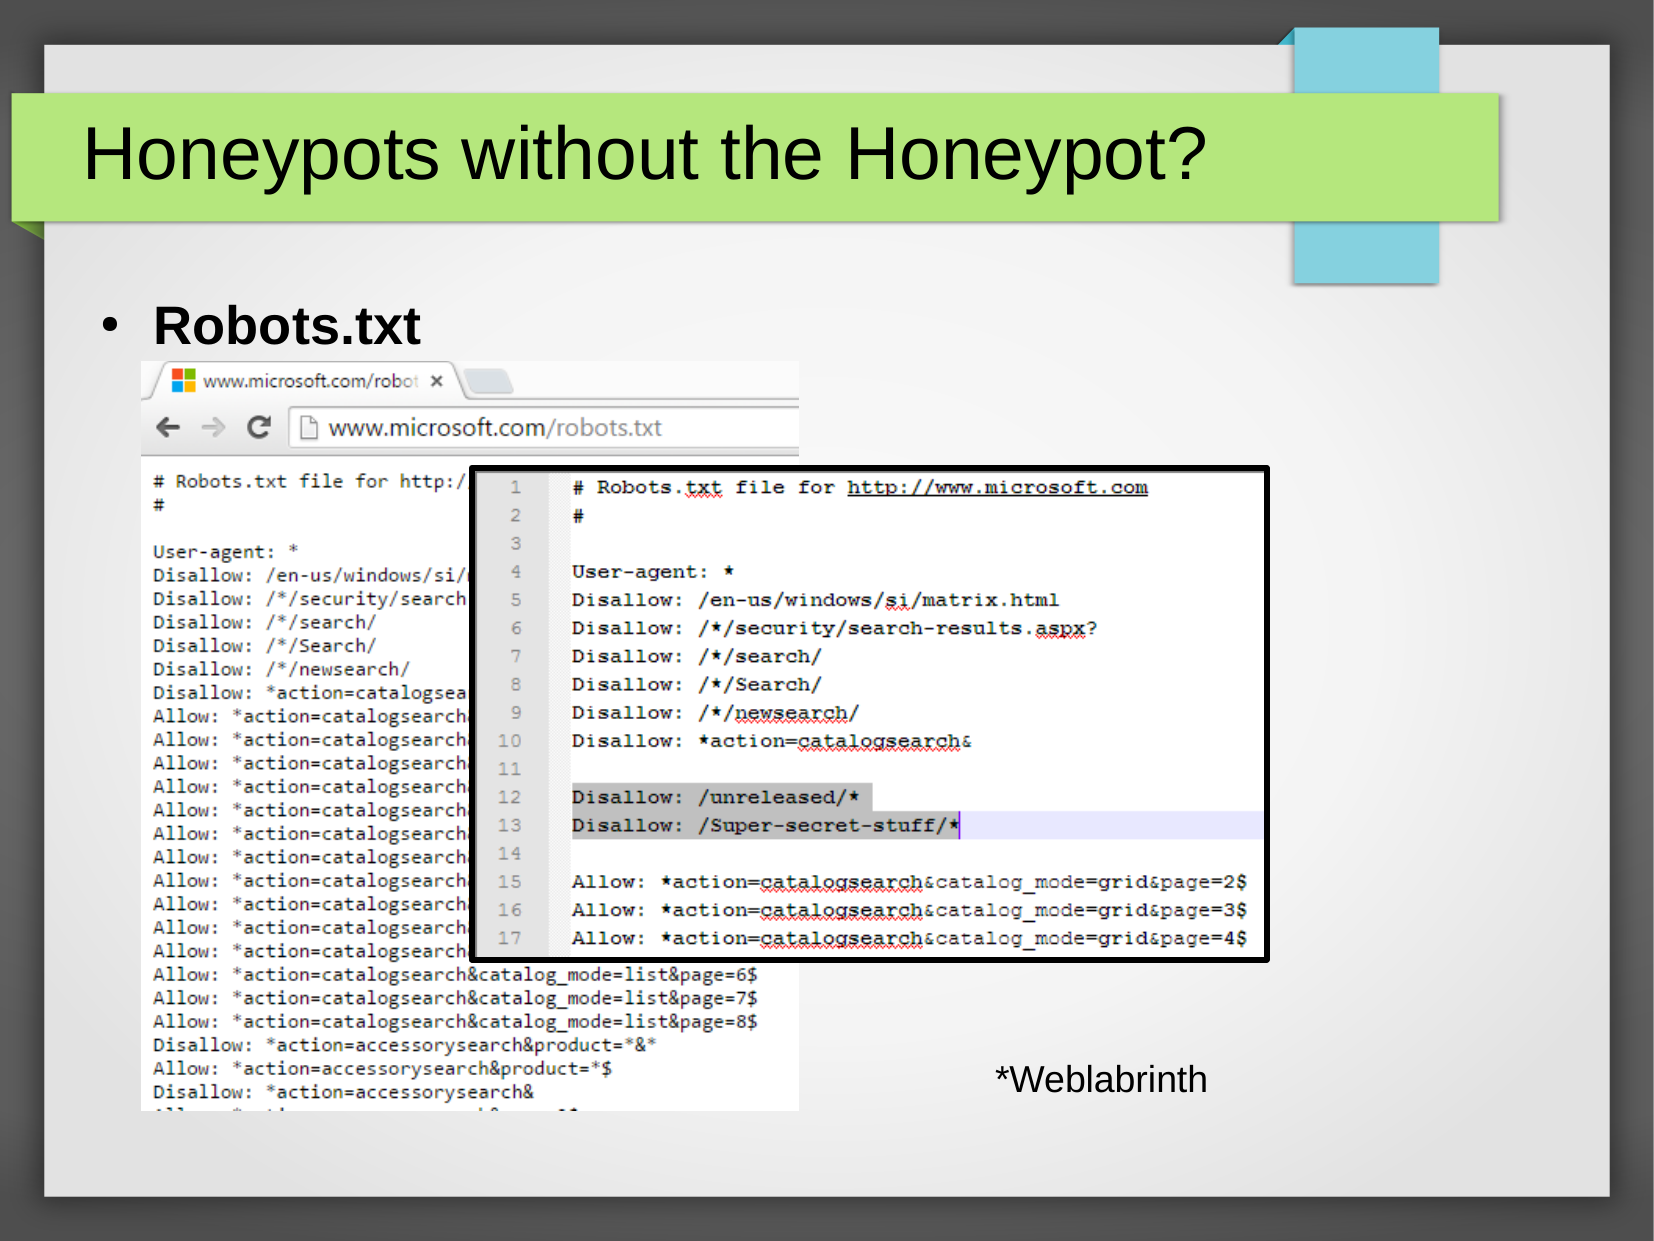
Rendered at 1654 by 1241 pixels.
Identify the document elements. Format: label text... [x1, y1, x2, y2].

list Robots.txt [82, 295, 1571, 1099]
text_box *Weblabrinth [980, 1051, 1489, 1108]
title Honeypots without the Honeypot? [82, 94, 1264, 213]
picture [0, 0, 1654, 1241]
